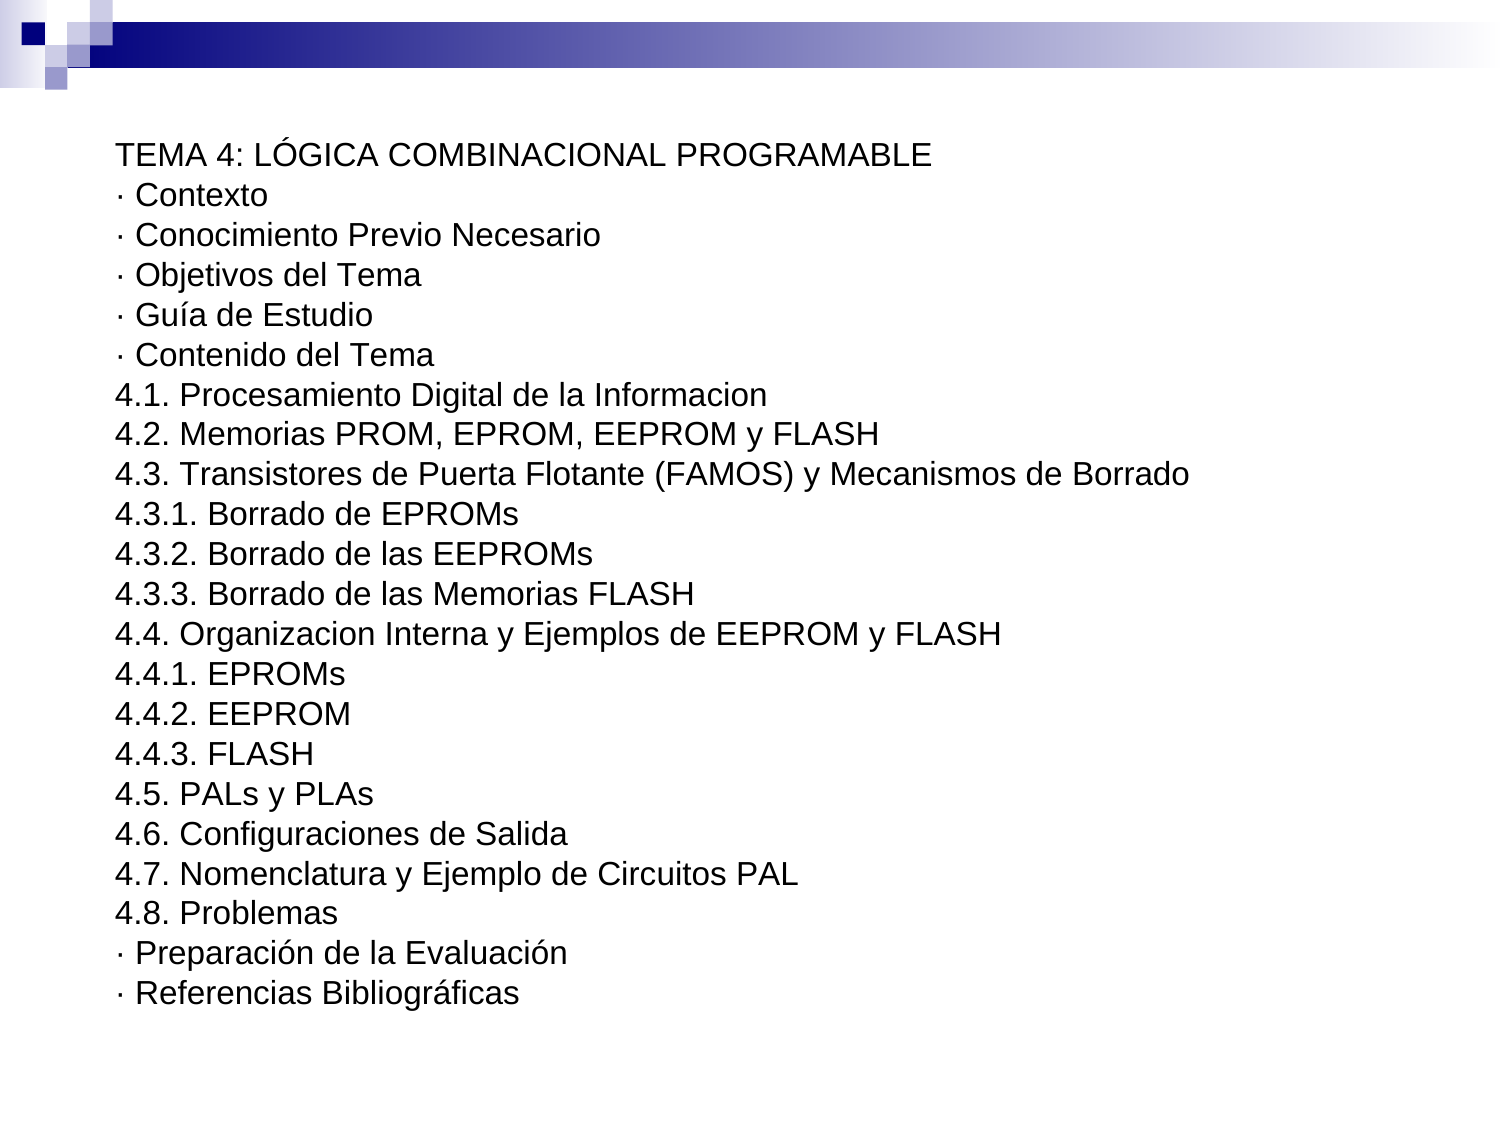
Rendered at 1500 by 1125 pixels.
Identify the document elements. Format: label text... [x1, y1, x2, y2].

text_box TEMA 4: LÓGICA COMBINACIONAL PROGRAMABLE · Contexto · Conocimiento Previo Necesario · Objetivos del Tema · Guía de Estudio · Contenido del Tema 4.1. Procesamiento Digital de la Informacion 4.2. Memorias PROM, EPROM, EEPROM y FLASH 4.3. Transistores de Puerta Flotante (FAMOS) y Mecanismos de Borrado 4.3.1. Borrado de EPROMs 4.3.2. Borrado de las EEPROMs 4.3.3. Borrado de las Memorias FLASH 4.4. Organizacion Interna y Ejemplos de EEPROM y FLASH 4.4.1. EPROMs 4.4.2. EEPROM 4.4.3. FLASH 4.5. PALs y PLAs 4.6. Configuraciones de Salida 4.7. Nomenclatura y Ejemplo de Circuitos PAL 4.8. Problemas · Preparación de la Evaluación · Referencias Bibliográficas [100, 125, 1294, 1020]
